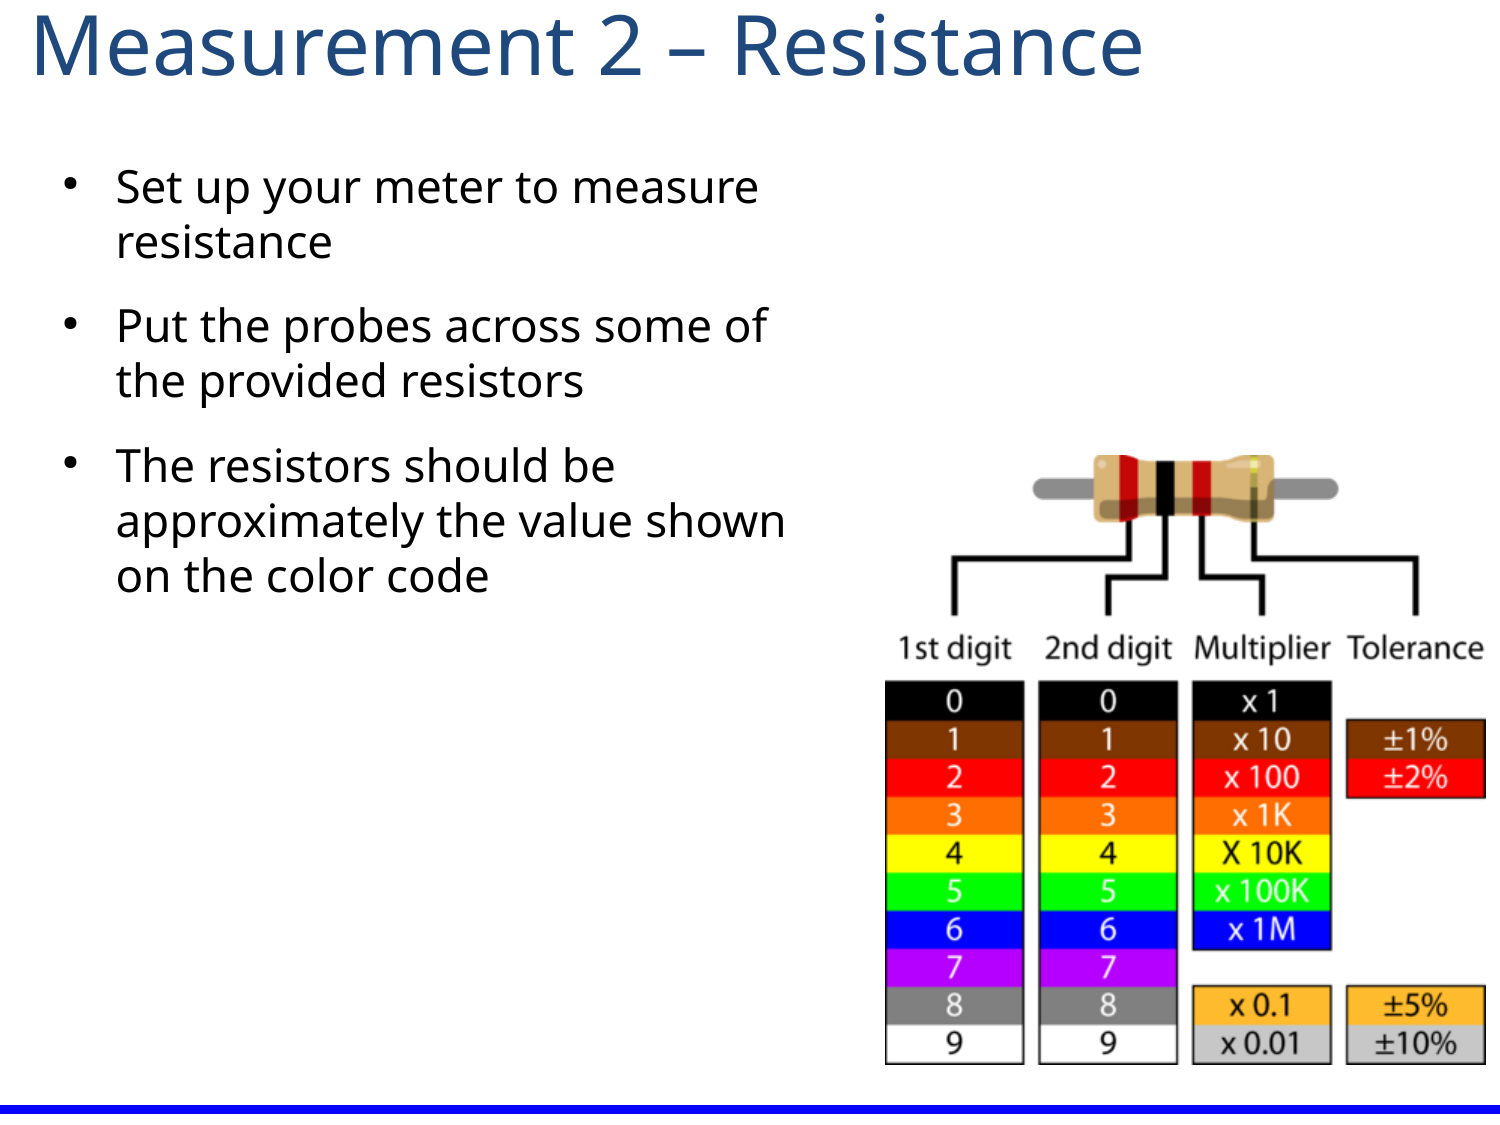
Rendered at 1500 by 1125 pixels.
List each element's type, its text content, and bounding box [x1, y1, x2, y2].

picture [885, 455, 1486, 1066]
list Set up your meter to measure resistance Put the probes across some of the provided resistors The resistors should be approximately the value shown on the color code [30, 149, 856, 1095]
title Measurement 2 – Resistance [15, 0, 1441, 180]
